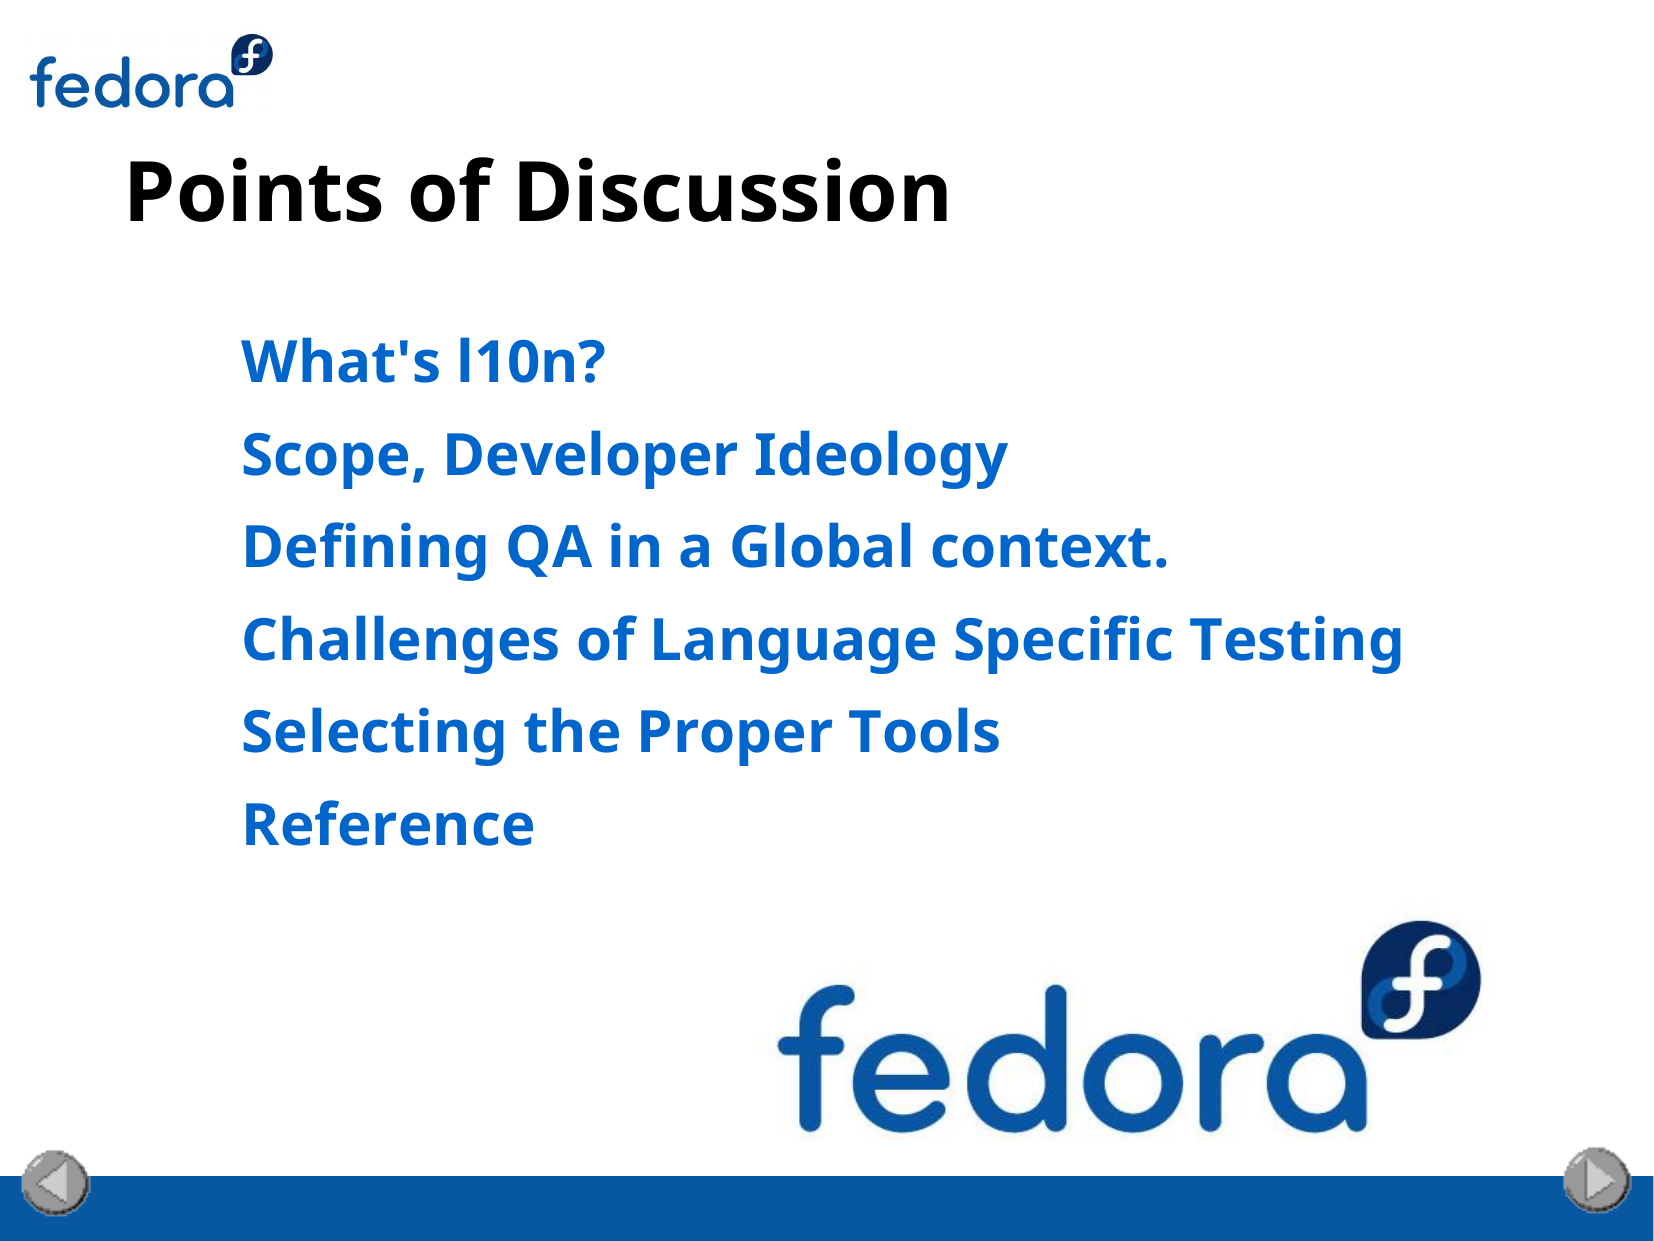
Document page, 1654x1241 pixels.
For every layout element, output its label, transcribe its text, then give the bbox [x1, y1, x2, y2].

picture [22, 27, 277, 115]
list What's l10n? Scope, Developer Ideology Defining QA in a Global context. Challenges of Language Specific Testing Selecting the Proper Tools Reference [151, 220, 1476, 1041]
title Points of Discussion [123, 123, 1529, 256]
picture [0, 1143, 1654, 1241]
picture [757, 902, 1494, 1154]
